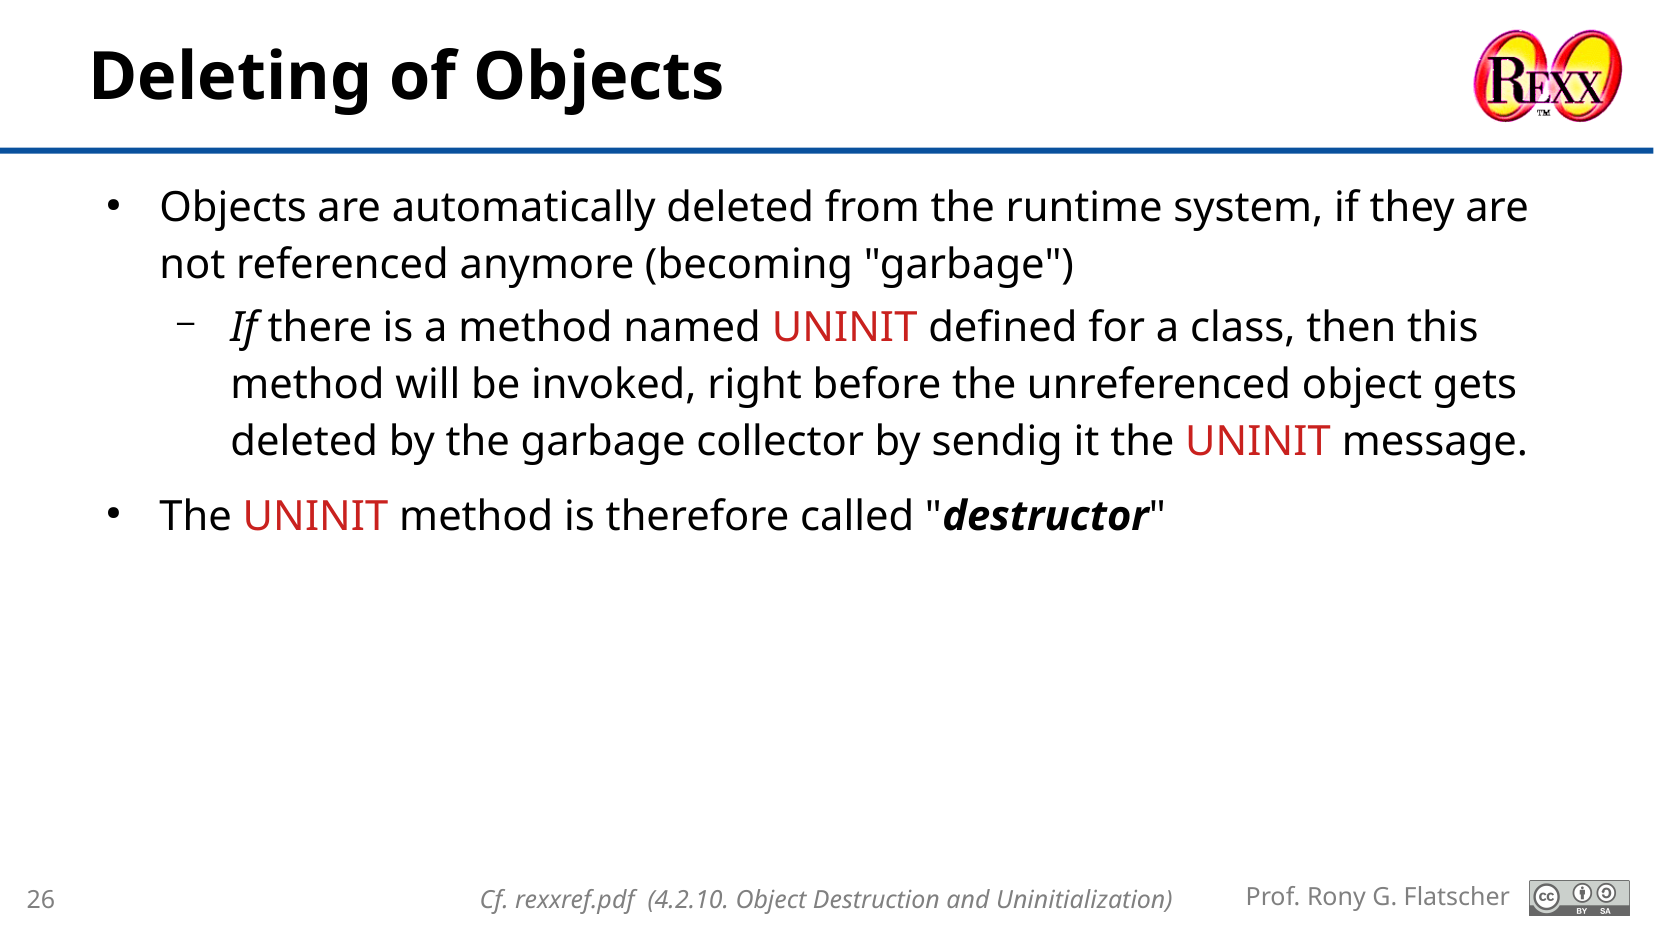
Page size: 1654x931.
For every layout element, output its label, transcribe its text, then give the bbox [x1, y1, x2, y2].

title Deleting of Objects [29, 0, 1654, 148]
text_box Cf. rexxref.pdf (4.2.10. Object Destruction and Uninitialization) [0, 874, 1654, 922]
list Objects are automatically deleted from the runtime system, if they are not referenced anymore (becoming "garbage") If there is a method named UNINIT defined for a class, then this method will be invoked, right before the unreferenced object gets deleted by the garbage collector by sendig it the UNINIT message. The UNINIT method is therefore called "destructor" [88, 177, 1577, 857]
